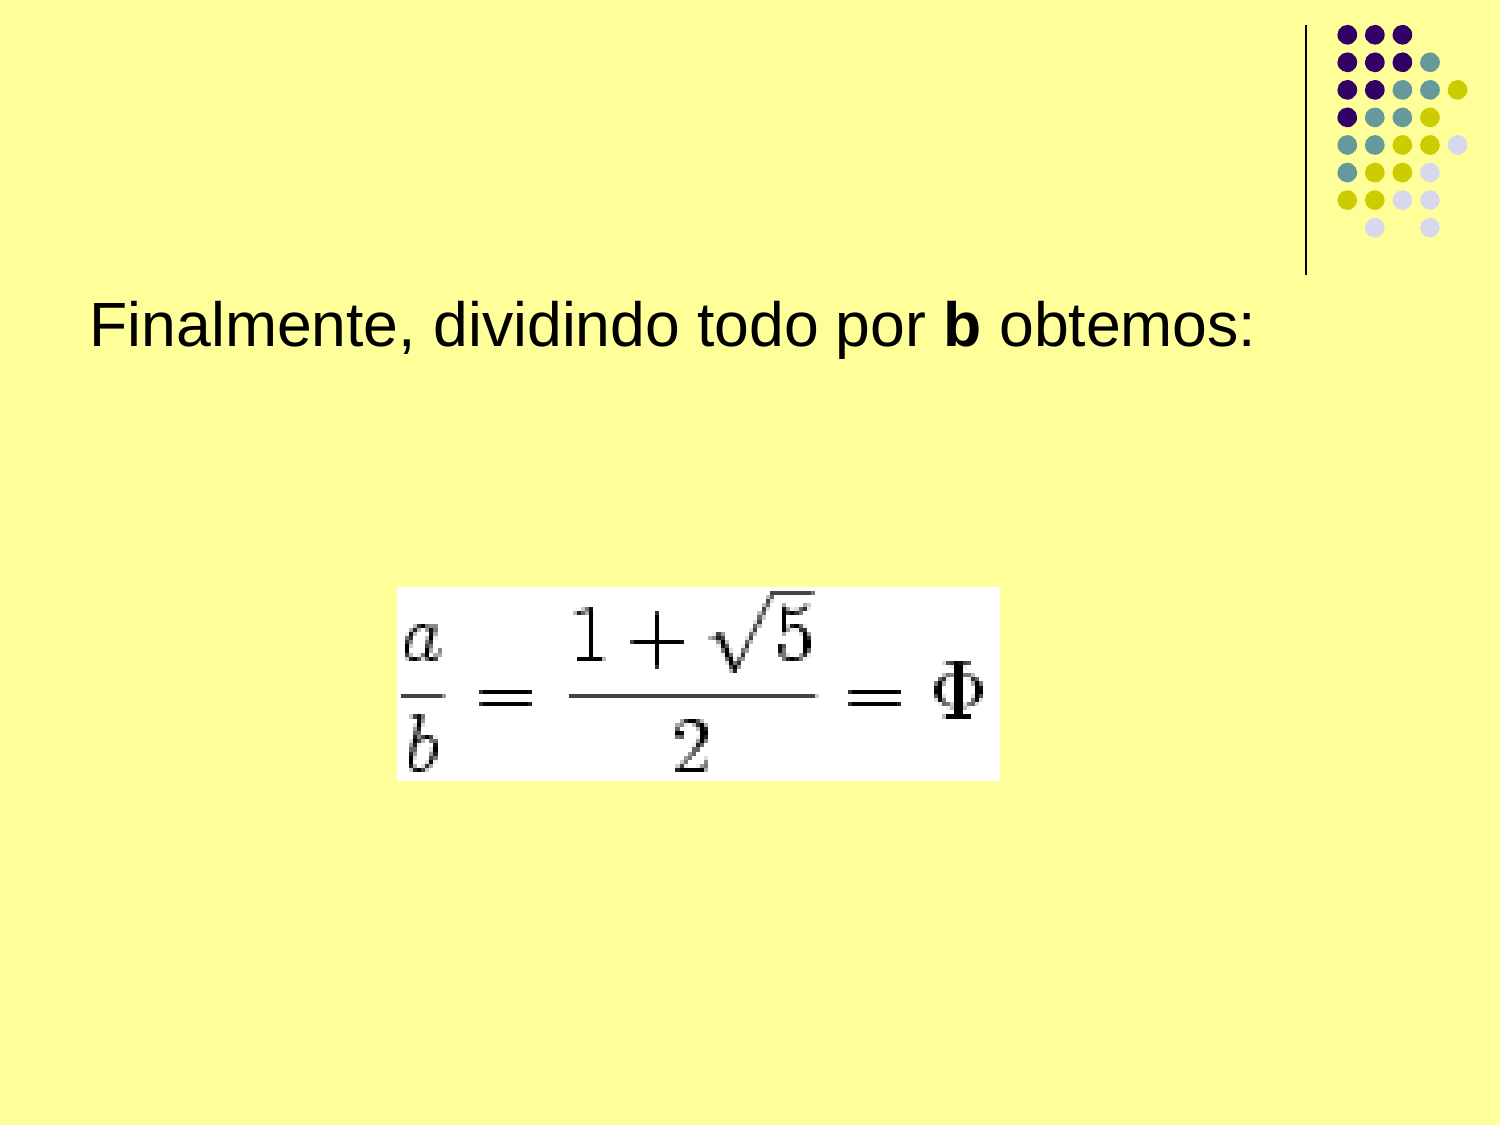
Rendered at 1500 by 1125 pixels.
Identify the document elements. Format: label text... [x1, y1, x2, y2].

list Finalmente, dividindo todo por b obtemos: [75, 282, 1426, 1006]
picture [397, 587, 1000, 781]
